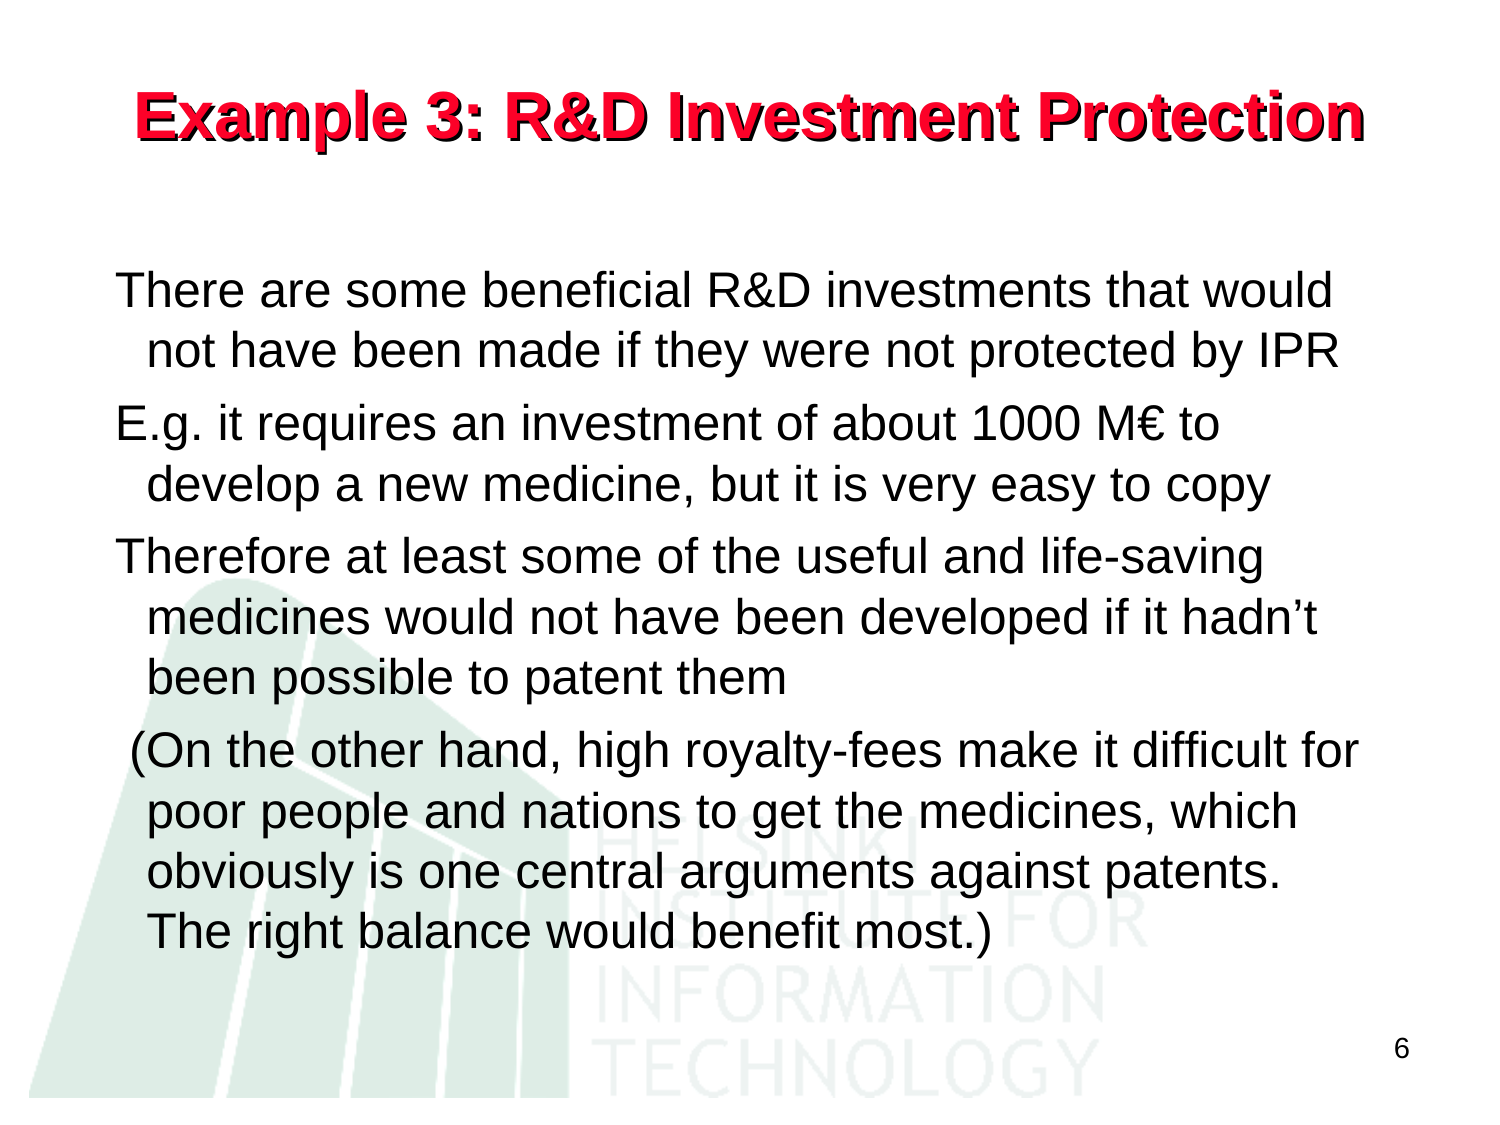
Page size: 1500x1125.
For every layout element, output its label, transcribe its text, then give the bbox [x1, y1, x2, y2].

title Example 3: R&D Investment Protection [99, 61, 1401, 175]
list There are some beneficial R&D investments that would not have been made if they were not protected by IPR E.g. it requires an investment of about 1000 M€ to develop a new medicine, but it is very easy to copy Therefore at least some of the useful and life-saving medicines would not have been developed if it hadn’t been possible to patent them (On the other hand, high royalty-fees make it difficult for poor people and nations to get the medicines, which obviously is one central arguments against patents. The right balance would benefit most.) [99, 249, 1401, 1051]
